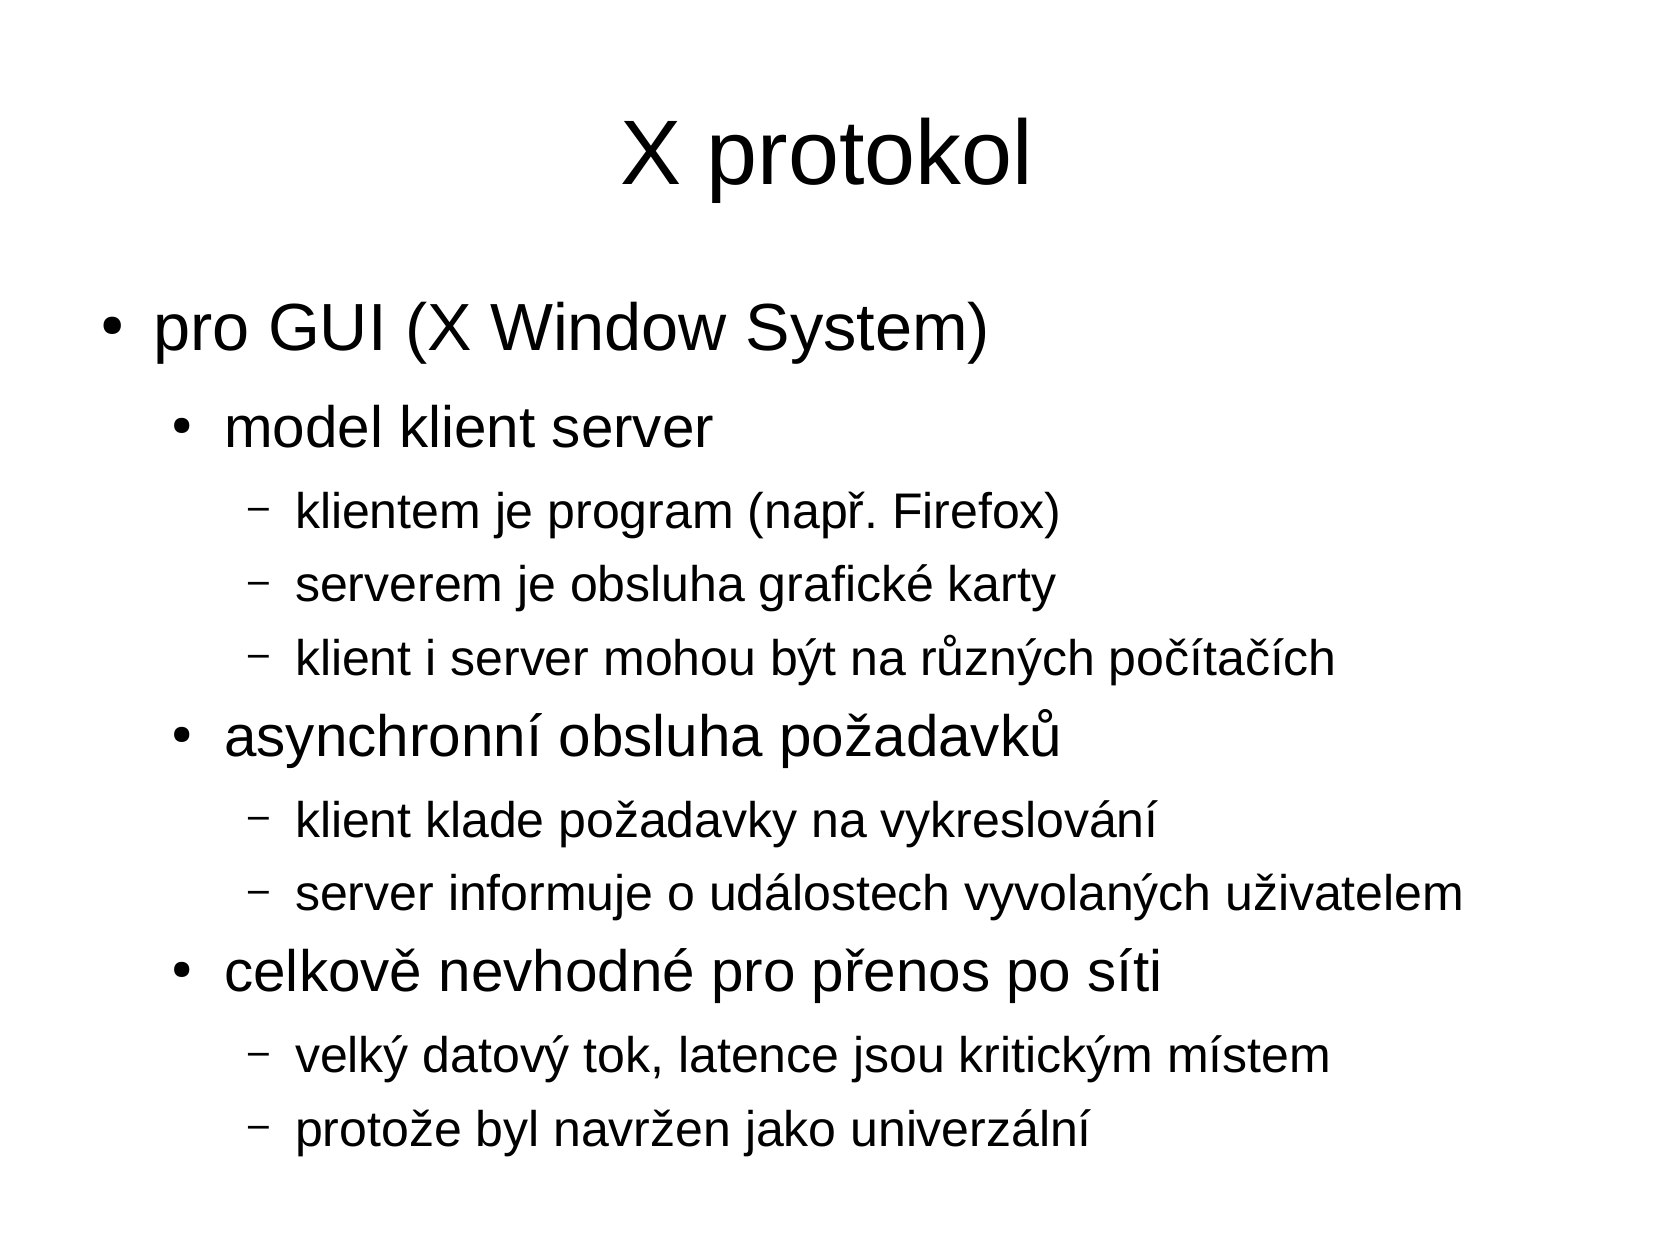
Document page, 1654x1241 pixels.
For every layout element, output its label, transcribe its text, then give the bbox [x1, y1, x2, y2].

list pro GUI (X Window System) model klient server klientem je program (např. Firefox) serverem je obsluha grafické karty klient i server mohou být na různých počítačích asynchronní obsluha požadavků klient klade požadavky na vykreslování server informuje o událostech vyvolaných uživatelem celkově nevhodné pro přenos po síti velký datový tok, latence jsou kritickým místem protože byl navržen jako univerzální [82, 290, 1571, 1158]
title X protokol [82, 49, 1571, 257]
